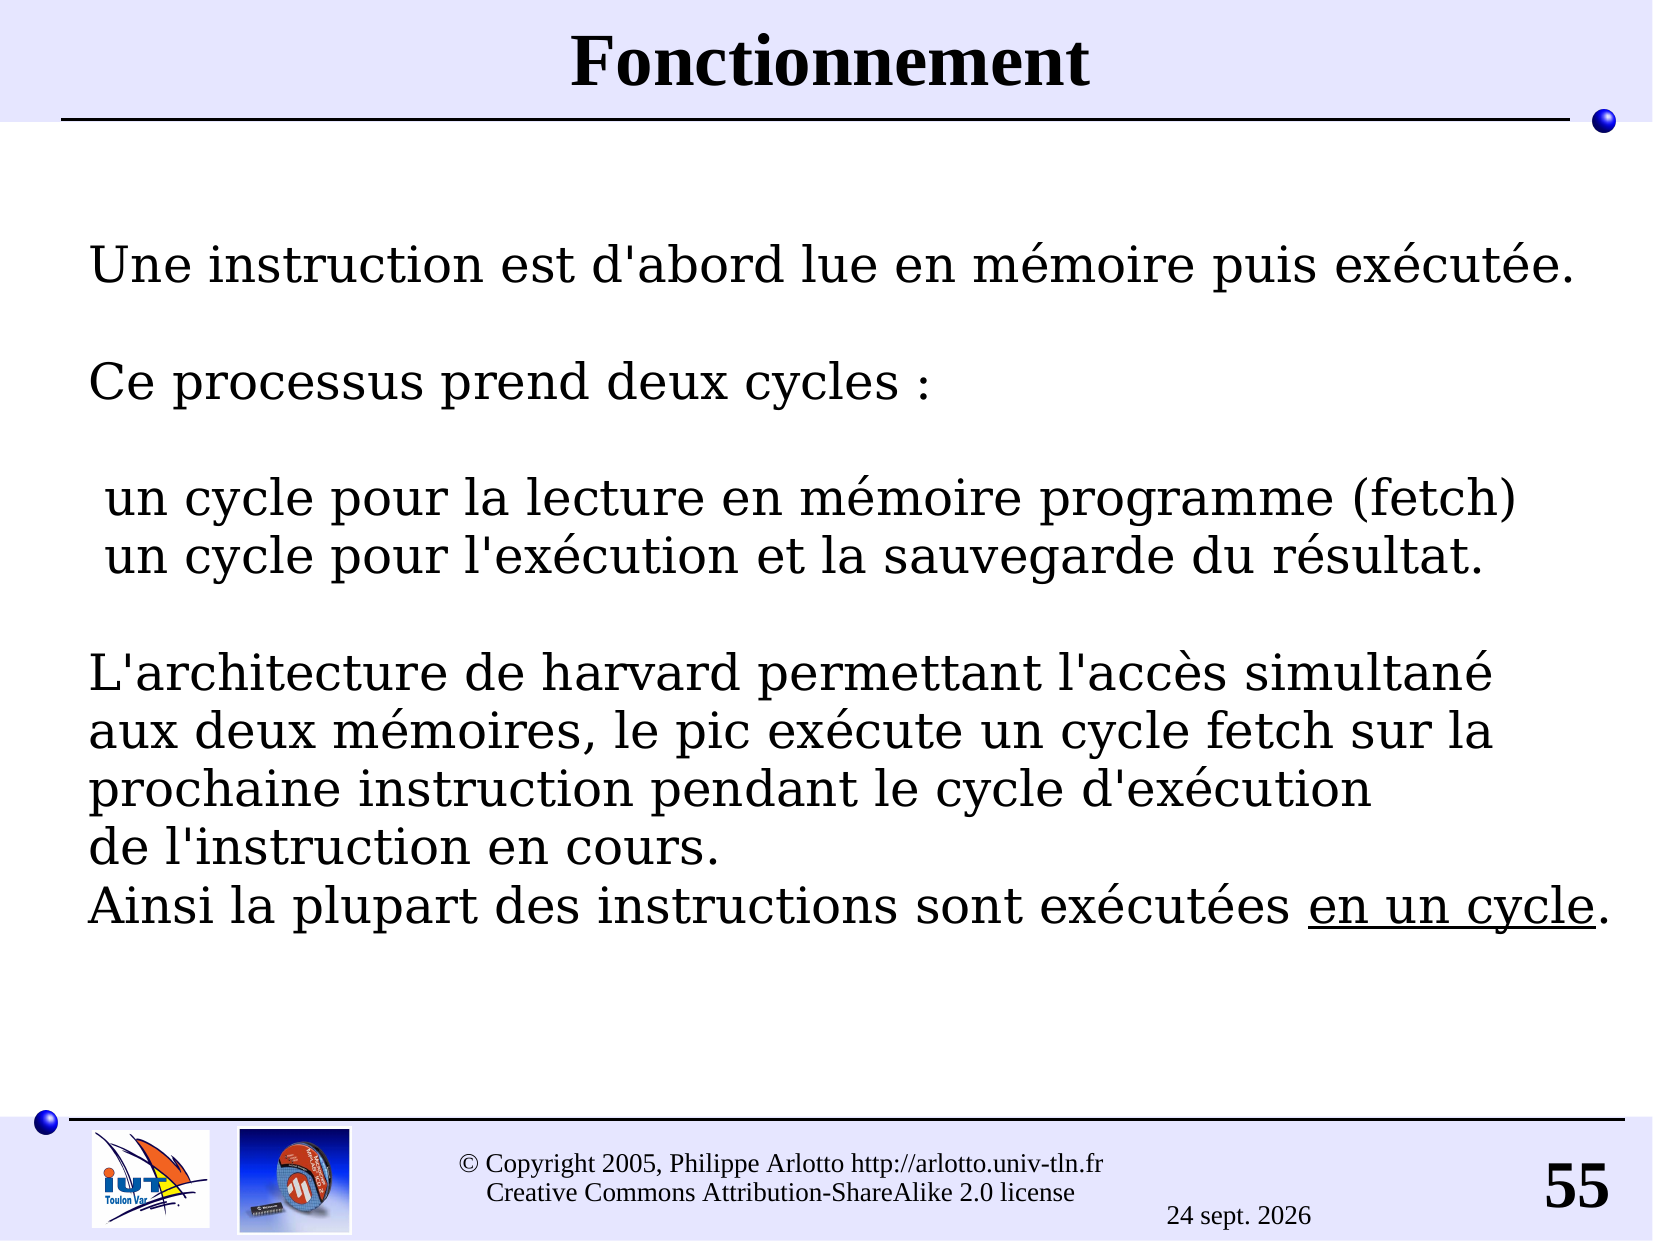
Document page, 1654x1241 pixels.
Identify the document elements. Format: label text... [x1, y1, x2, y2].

title Fonctionnement [95, 14, 1585, 107]
text_box Une instruction est d'abord lue en mémoire puis exécutée. Ce processus prend deux cycles : un cycle pour la lecture en mémoire programme (fetch) un cycle pour l'exécution et la sauvegarde du résultat. L'architecture de harvard permettant l'accès simultané aux deux mémoires, le pic exécute un cycle fetch sur la prochaine instruction pendant le cycle d'exécution de l'instruction en cours. Ainsi la plupart des instructions sont exécutées en un cycle. [88, 236, 1629, 936]
picture [237, 1126, 352, 1235]
